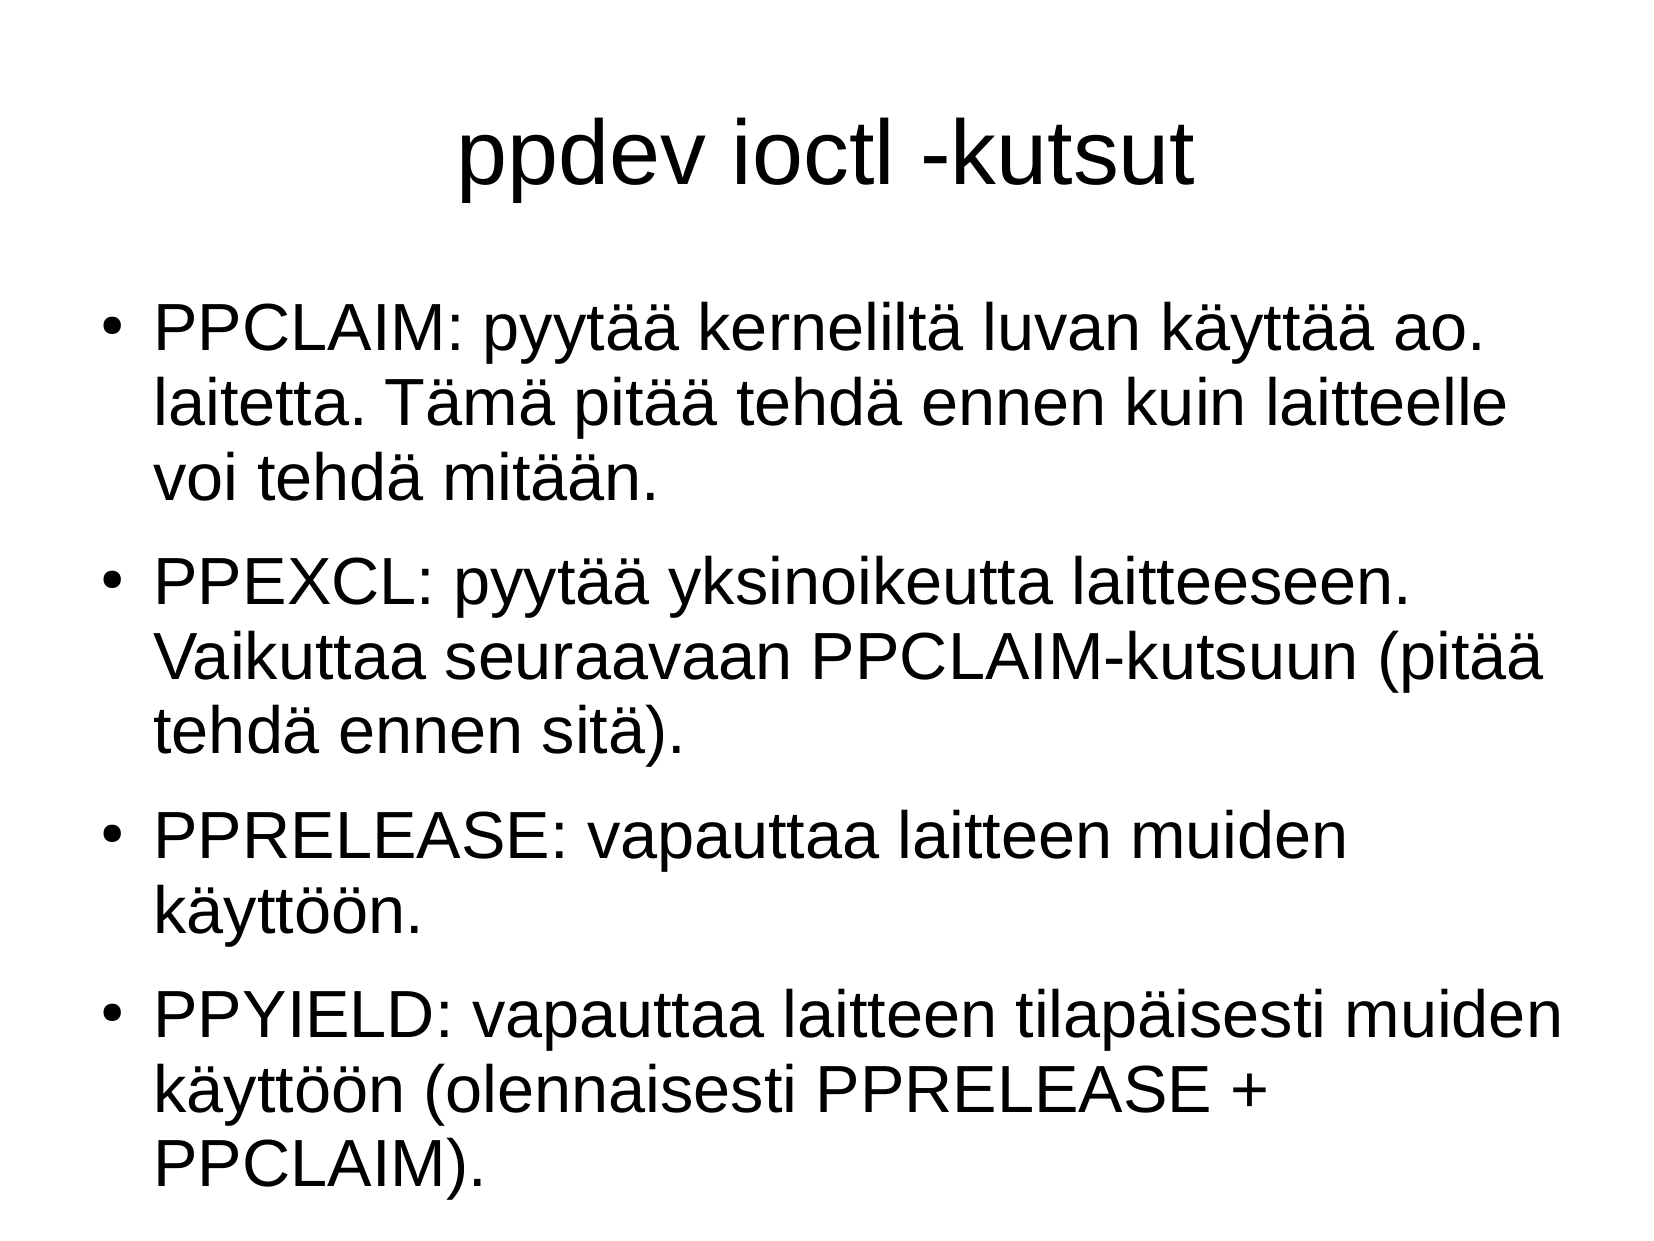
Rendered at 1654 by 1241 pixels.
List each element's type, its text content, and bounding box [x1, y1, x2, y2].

list PPCLAIM: pyytää kerneliltä luvan käyttää ao. laitetta. Tämä pitää tehdä ennen kuin laitteelle voi tehdä mitään. PPEXCL: pyytää yksinoikeutta laitteeseen. Vaikuttaa seuraavaan PPCLAIM-kutsuun (pitää tehdä ennen sitä). PPRELEASE: vapauttaa laitteen muiden käyttöön. PPYIELD: vapauttaa laitteen tilapäisesti muiden käyttöön (olennaisesti PPRELEASE + PPCLAIM). [82, 290, 1571, 1202]
title ppdev ioctl -kutsut [82, 49, 1571, 257]
